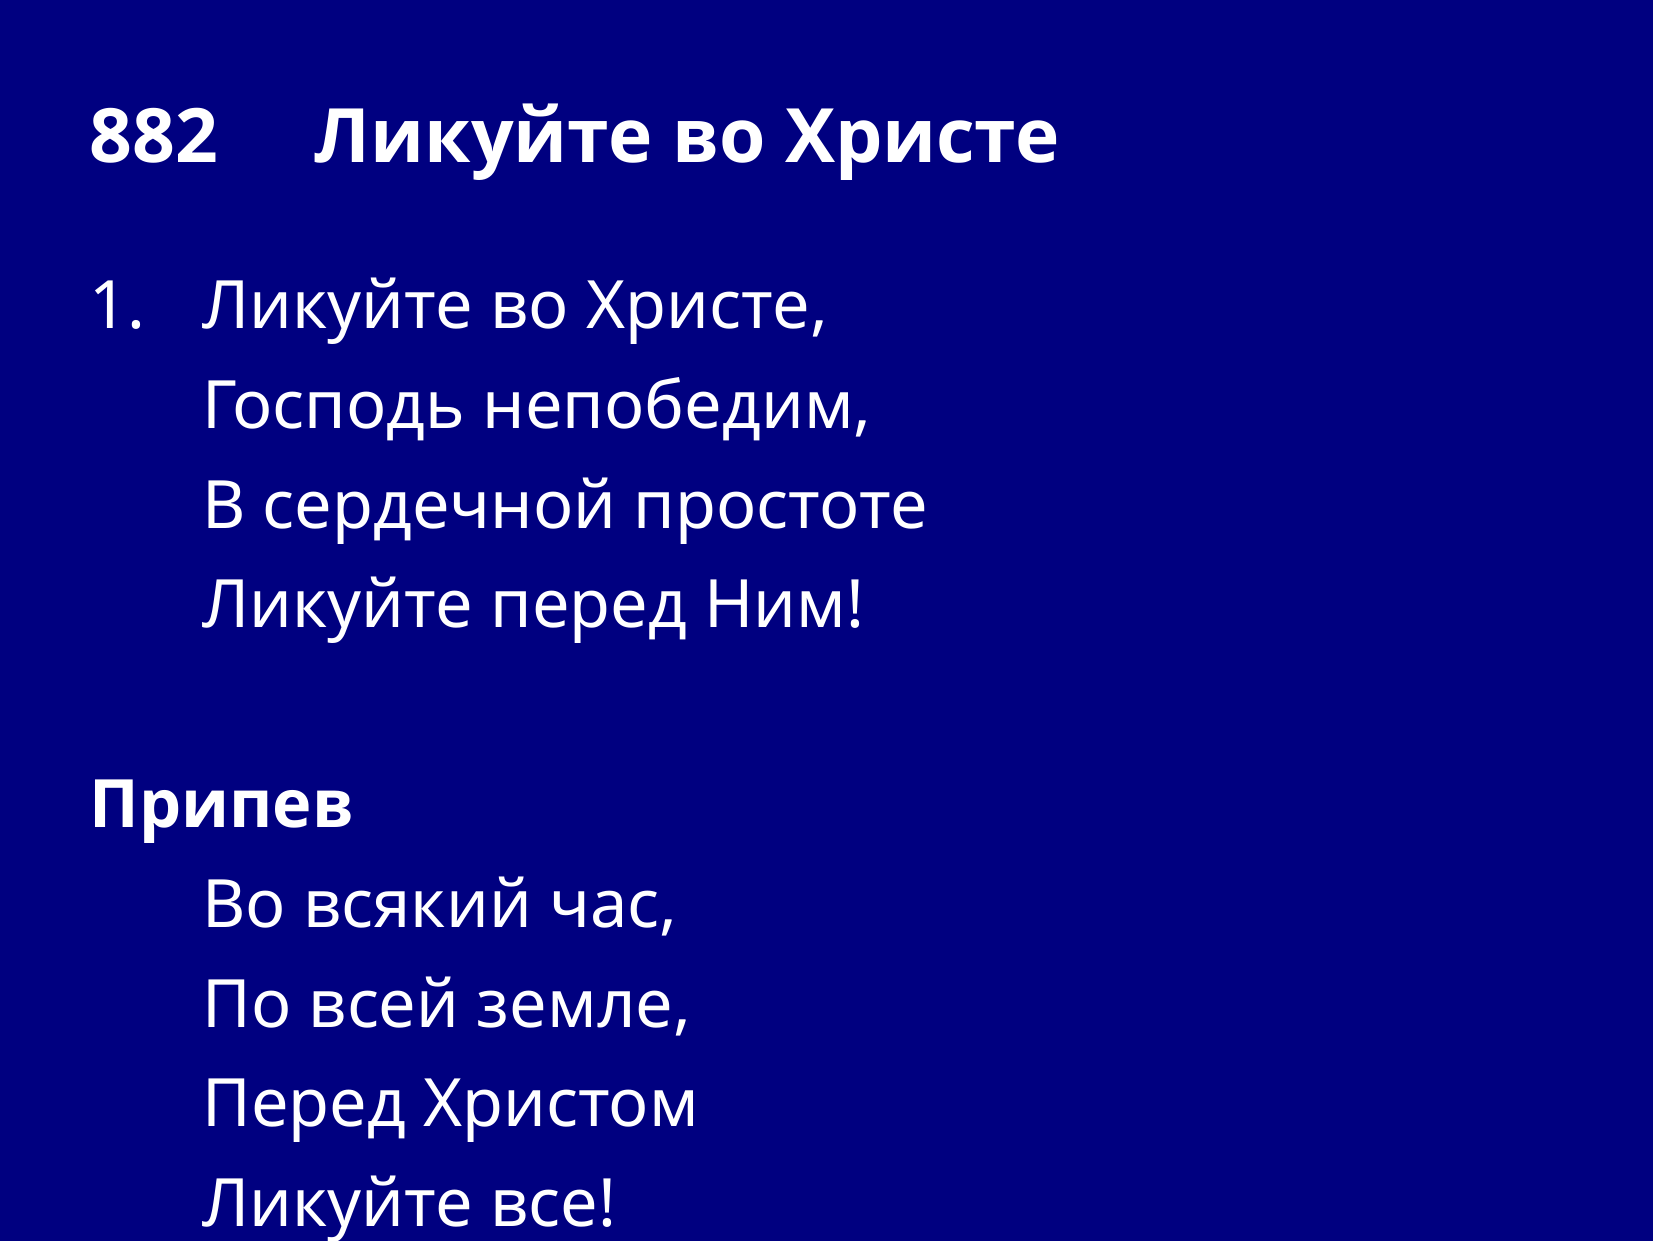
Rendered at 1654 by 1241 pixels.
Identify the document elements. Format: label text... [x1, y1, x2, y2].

text_box 882 Ликуйте во Христе [75, 75, 1576, 188]
text_box 1. Ликуйте во Христе, Господь непобедим, В сердечной простоте Ликуйте перед Ним! Припев Во всякий час, По всей земле, Перед Христом Ликуйте все! [75, 188, 1576, 1163]
